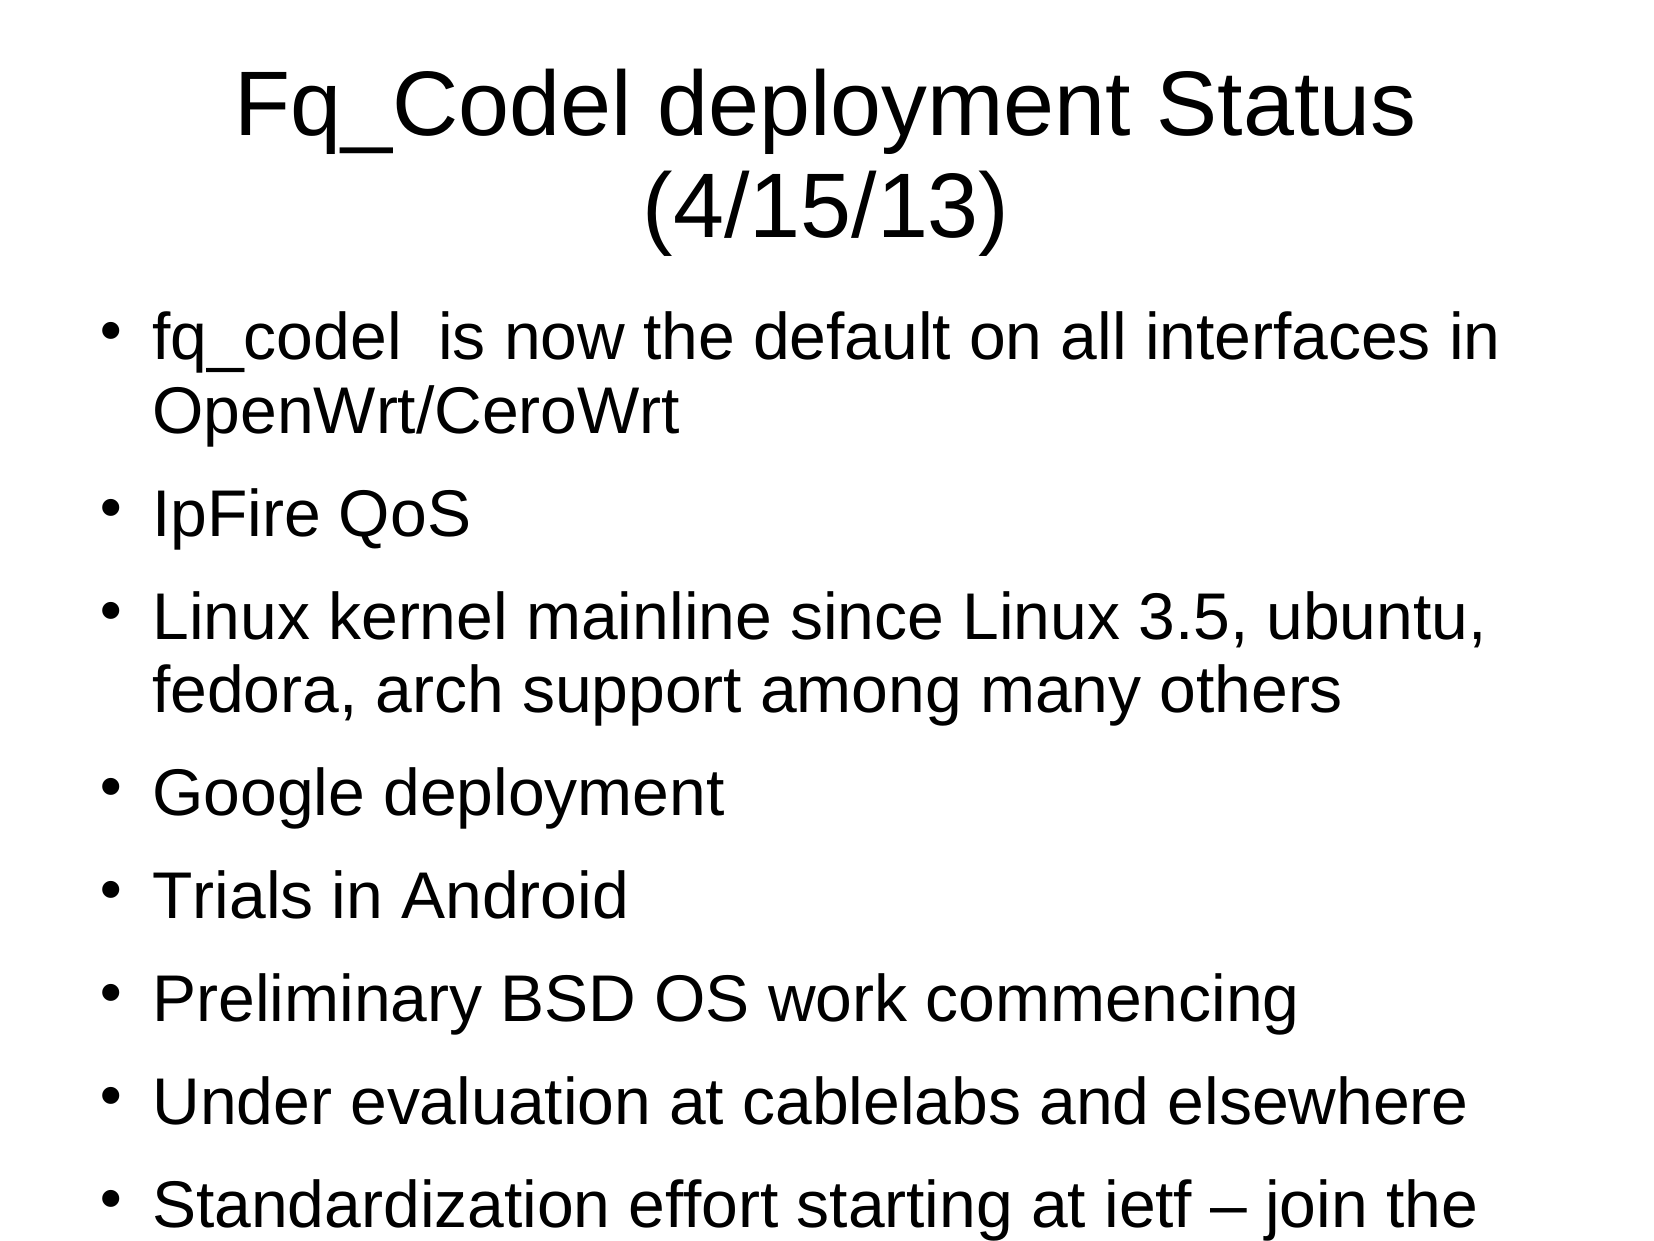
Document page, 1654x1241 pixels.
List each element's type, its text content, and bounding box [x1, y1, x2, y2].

title Fq_Codel deployment Status (4/15/13) [82, 47, 1571, 259]
list fq_codel is now the default on all interfaces in OpenWrt/CeroWrt IpFire QoS Linux kernel mainline since Linux 3.5, ubuntu, fedora, arch support among many others Google deployment Trials in Android Preliminary BSD OS work commencing Under evaluation at cablelabs and elsewhere Standardization effort starting at ietf – join the new “aqm”mailing list! [82, 296, 1538, 1241]
